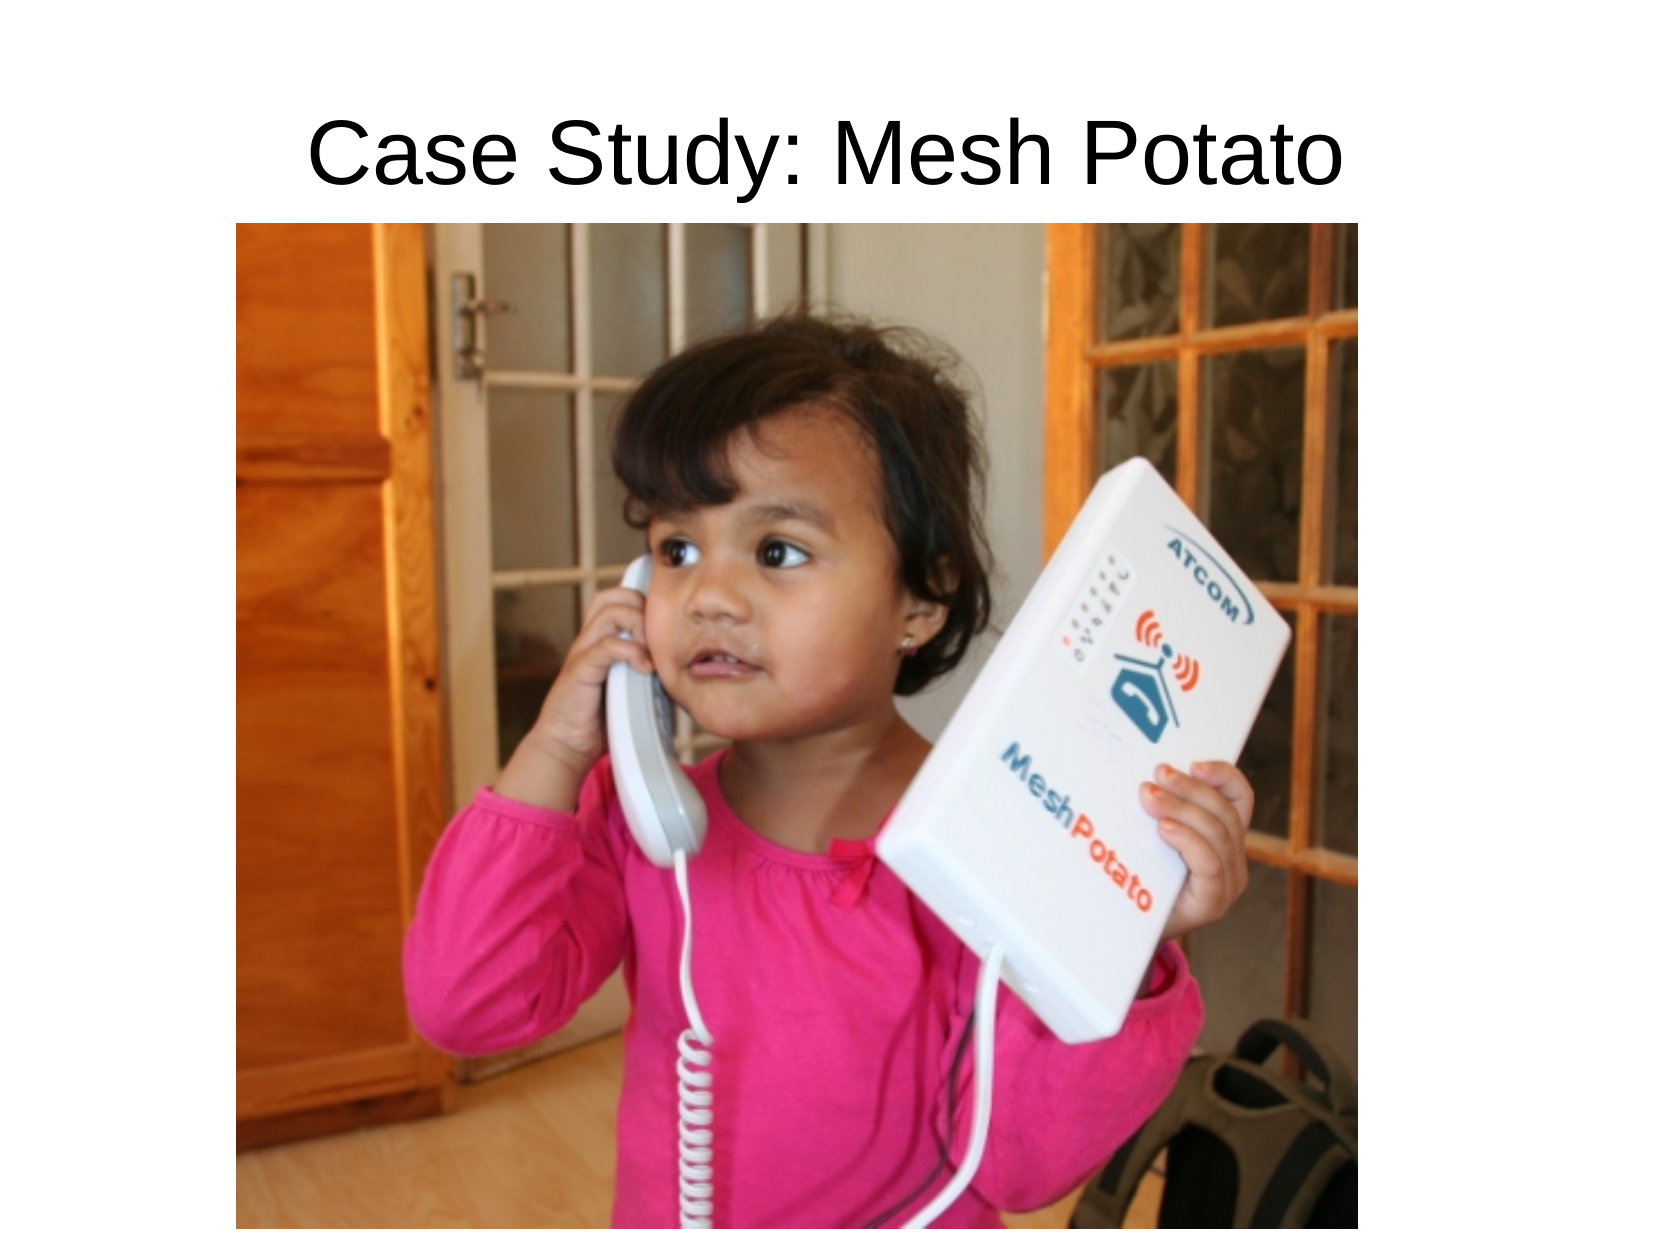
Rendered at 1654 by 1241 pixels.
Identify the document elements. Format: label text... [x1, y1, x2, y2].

title Case Study: Mesh Potato [82, 49, 1571, 257]
picture [236, 223, 1358, 1229]
